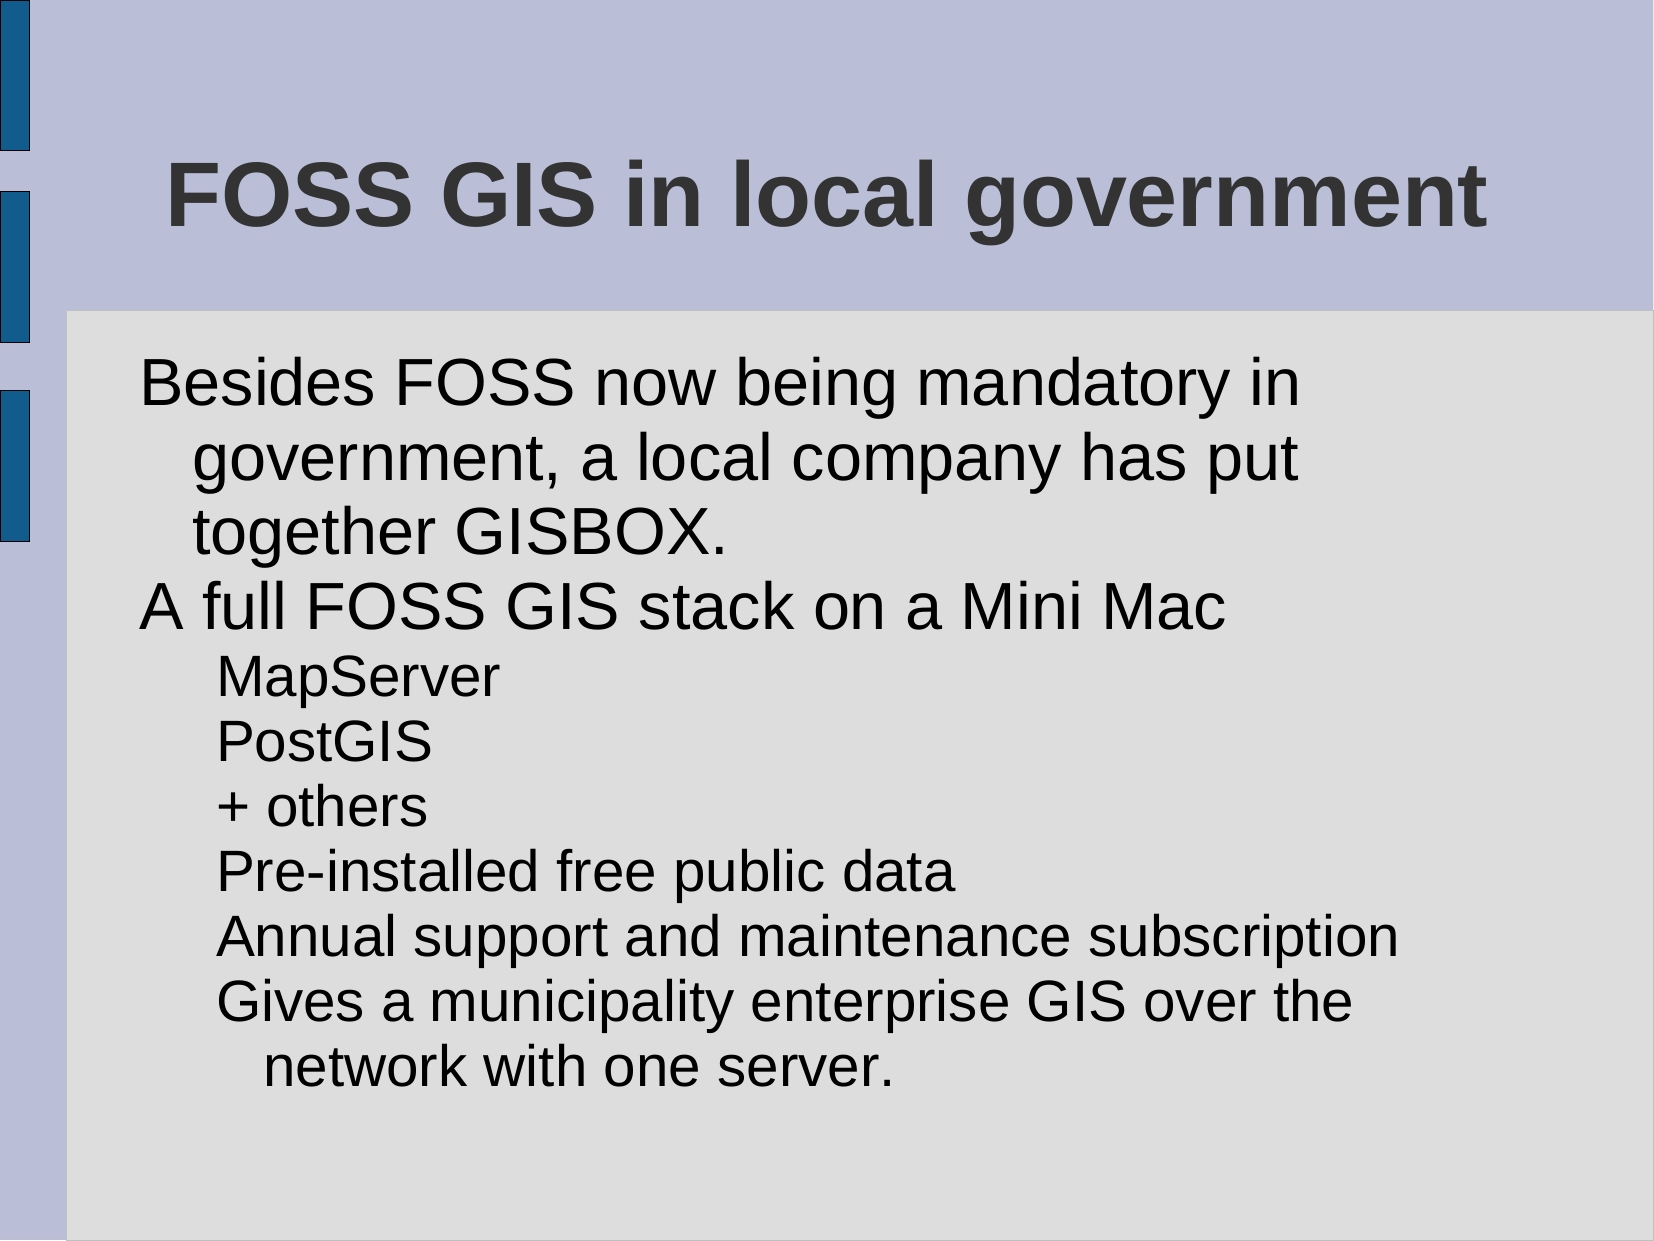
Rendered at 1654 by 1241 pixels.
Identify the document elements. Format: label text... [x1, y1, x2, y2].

list Besides FOSS now being mandatory in government, a local company has put together GISBOX. A full FOSS GIS stack on a Mini Mac MapServer PostGIS + others Pre-installed free public data Annual support and maintenance subscription Gives a municipality enterprise GIS over the network with one server. [121, 344, 1534, 1127]
title FOSS GIS in local government [121, 91, 1534, 299]
